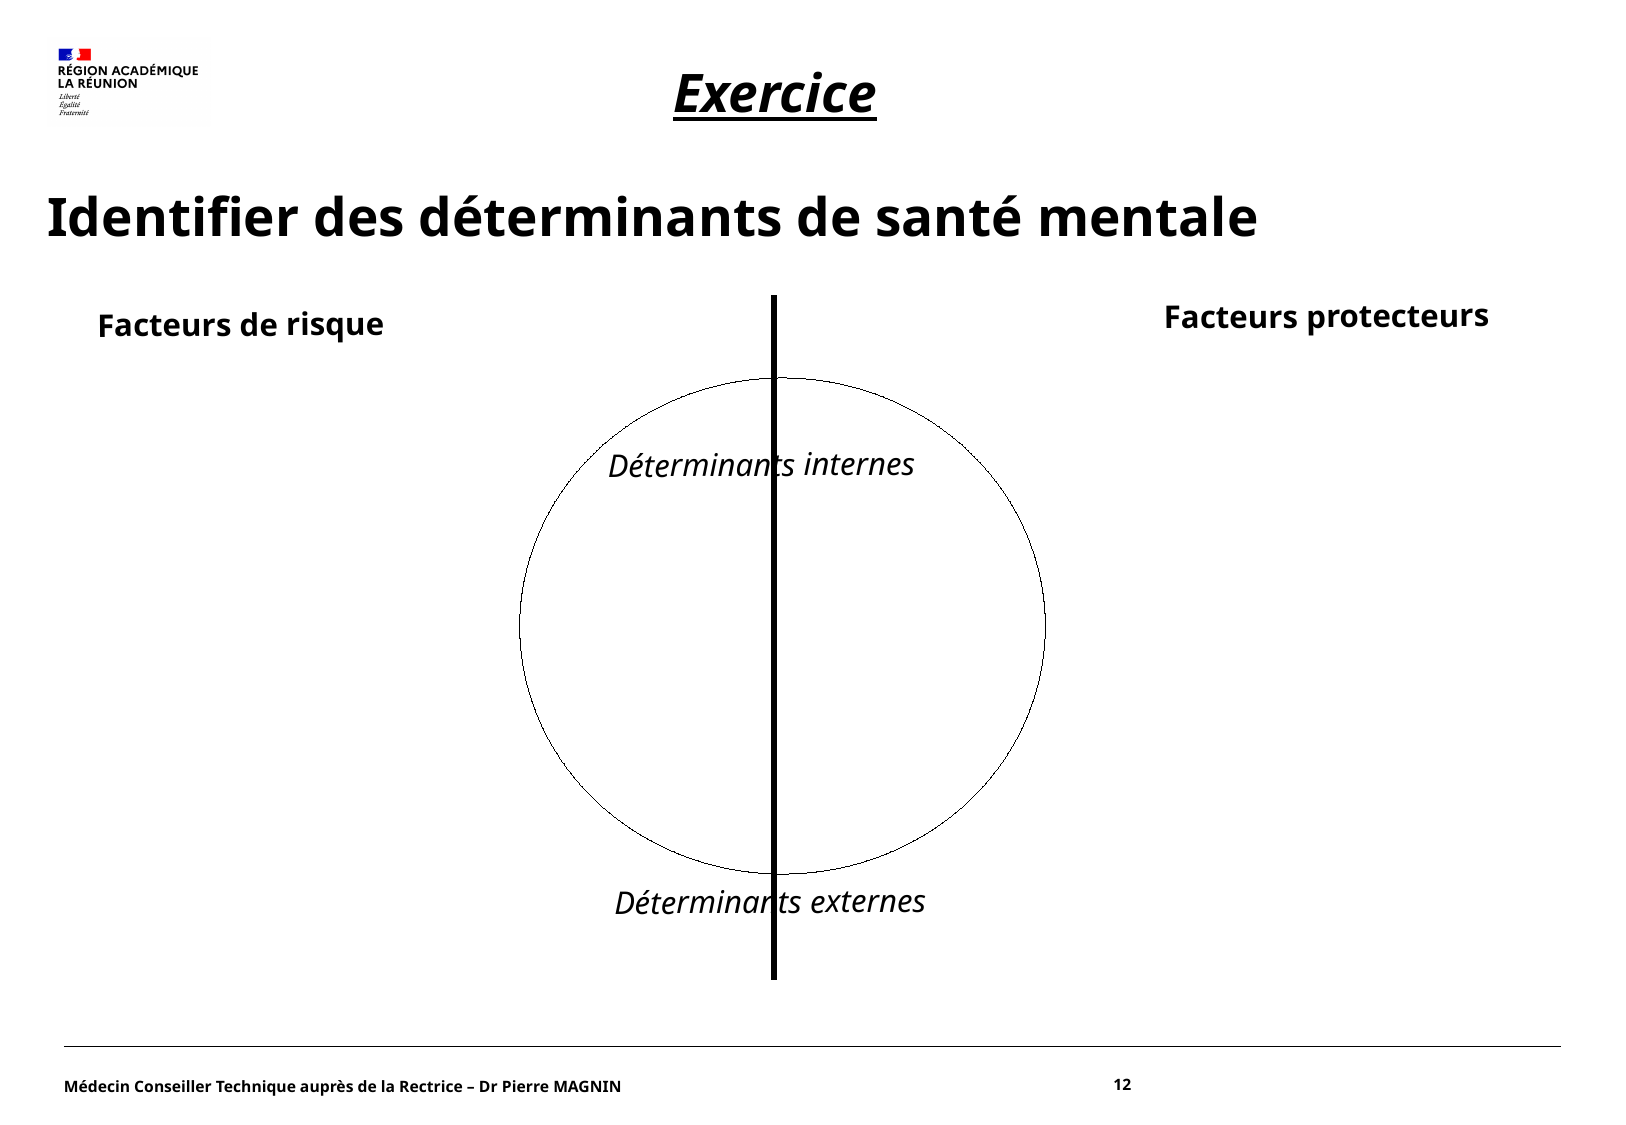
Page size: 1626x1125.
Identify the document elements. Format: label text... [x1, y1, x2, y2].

picture [47, 37, 211, 127]
list Déterminants internes [572, 443, 963, 520]
text_box 33 [1114, 1046, 1354, 1125]
list Déterminants externes [578, 880, 970, 957]
text_box Médecin Conseiller Technique auprès de la Rectrice – Dr Pierre MAGNIN [64, 1046, 1114, 1125]
list Facteurs de risque [61, 301, 756, 986]
title Exercice [673, 66, 898, 142]
list Facteurs protecteurs [799, 295, 1495, 980]
title Identifier des déterminants de santé mentale [47, 190, 1607, 266]
